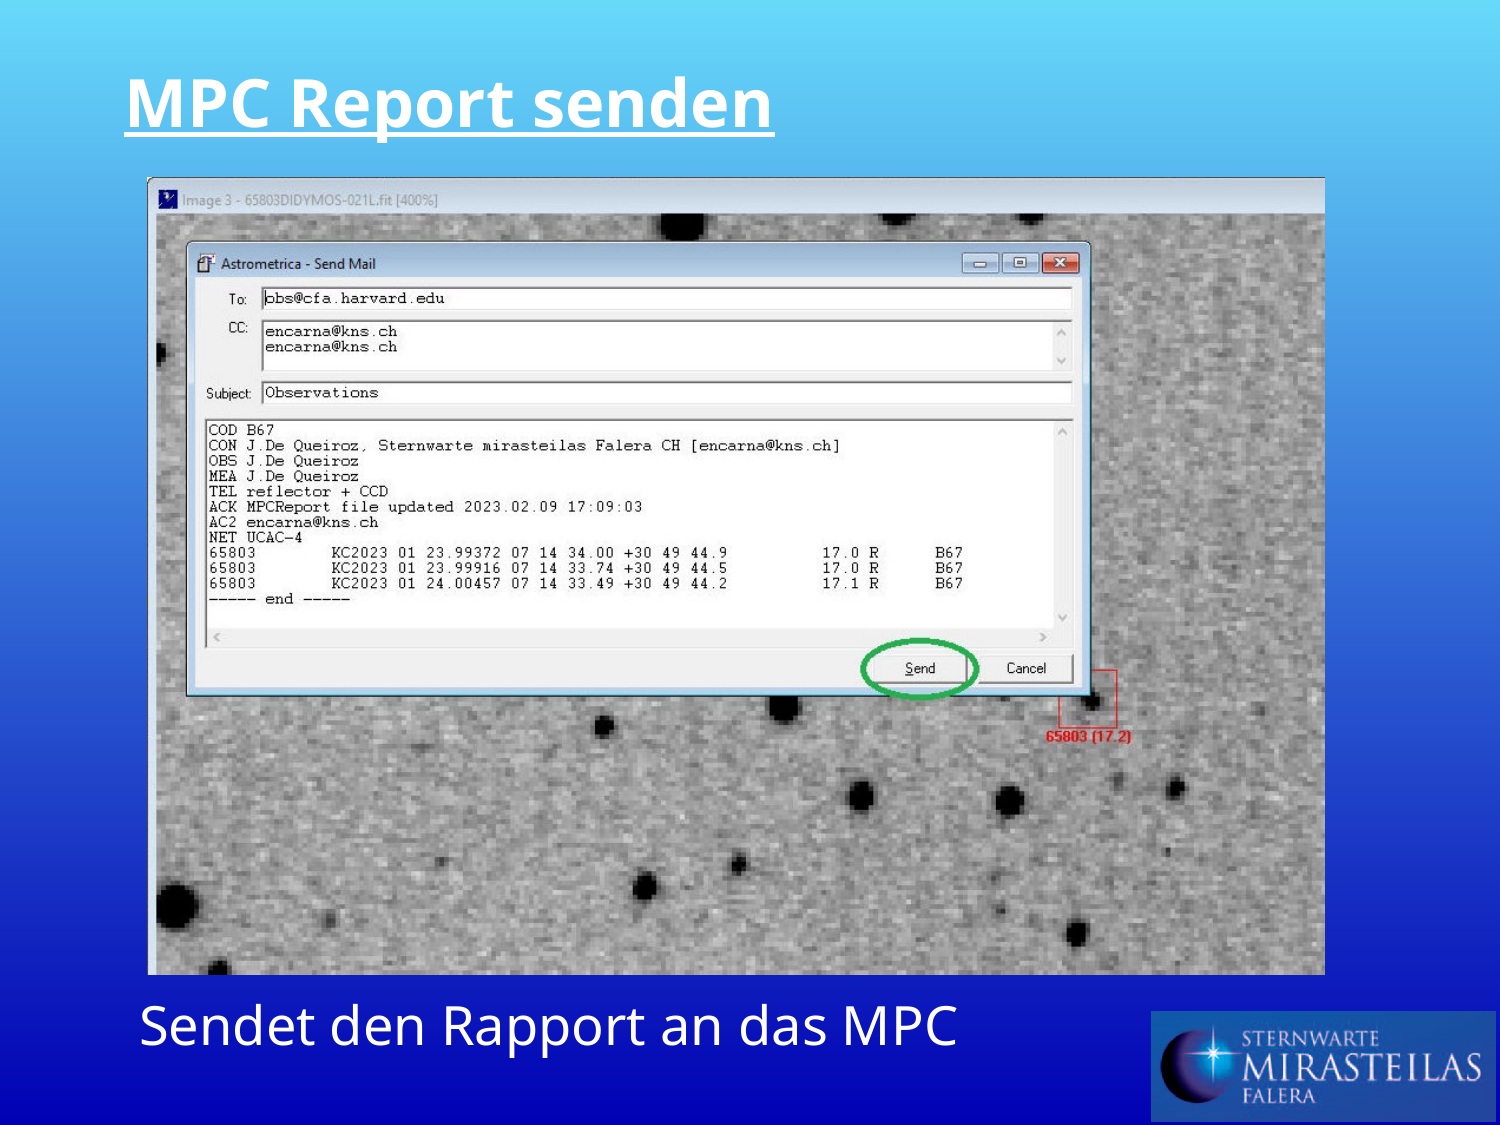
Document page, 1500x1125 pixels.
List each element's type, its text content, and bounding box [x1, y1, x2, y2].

text_box MPC Report senden Sendet den Rapport an das MPC [94, 53, 1430, 680]
picture [1151, 1011, 1496, 1122]
picture [147, 177, 1325, 975]
